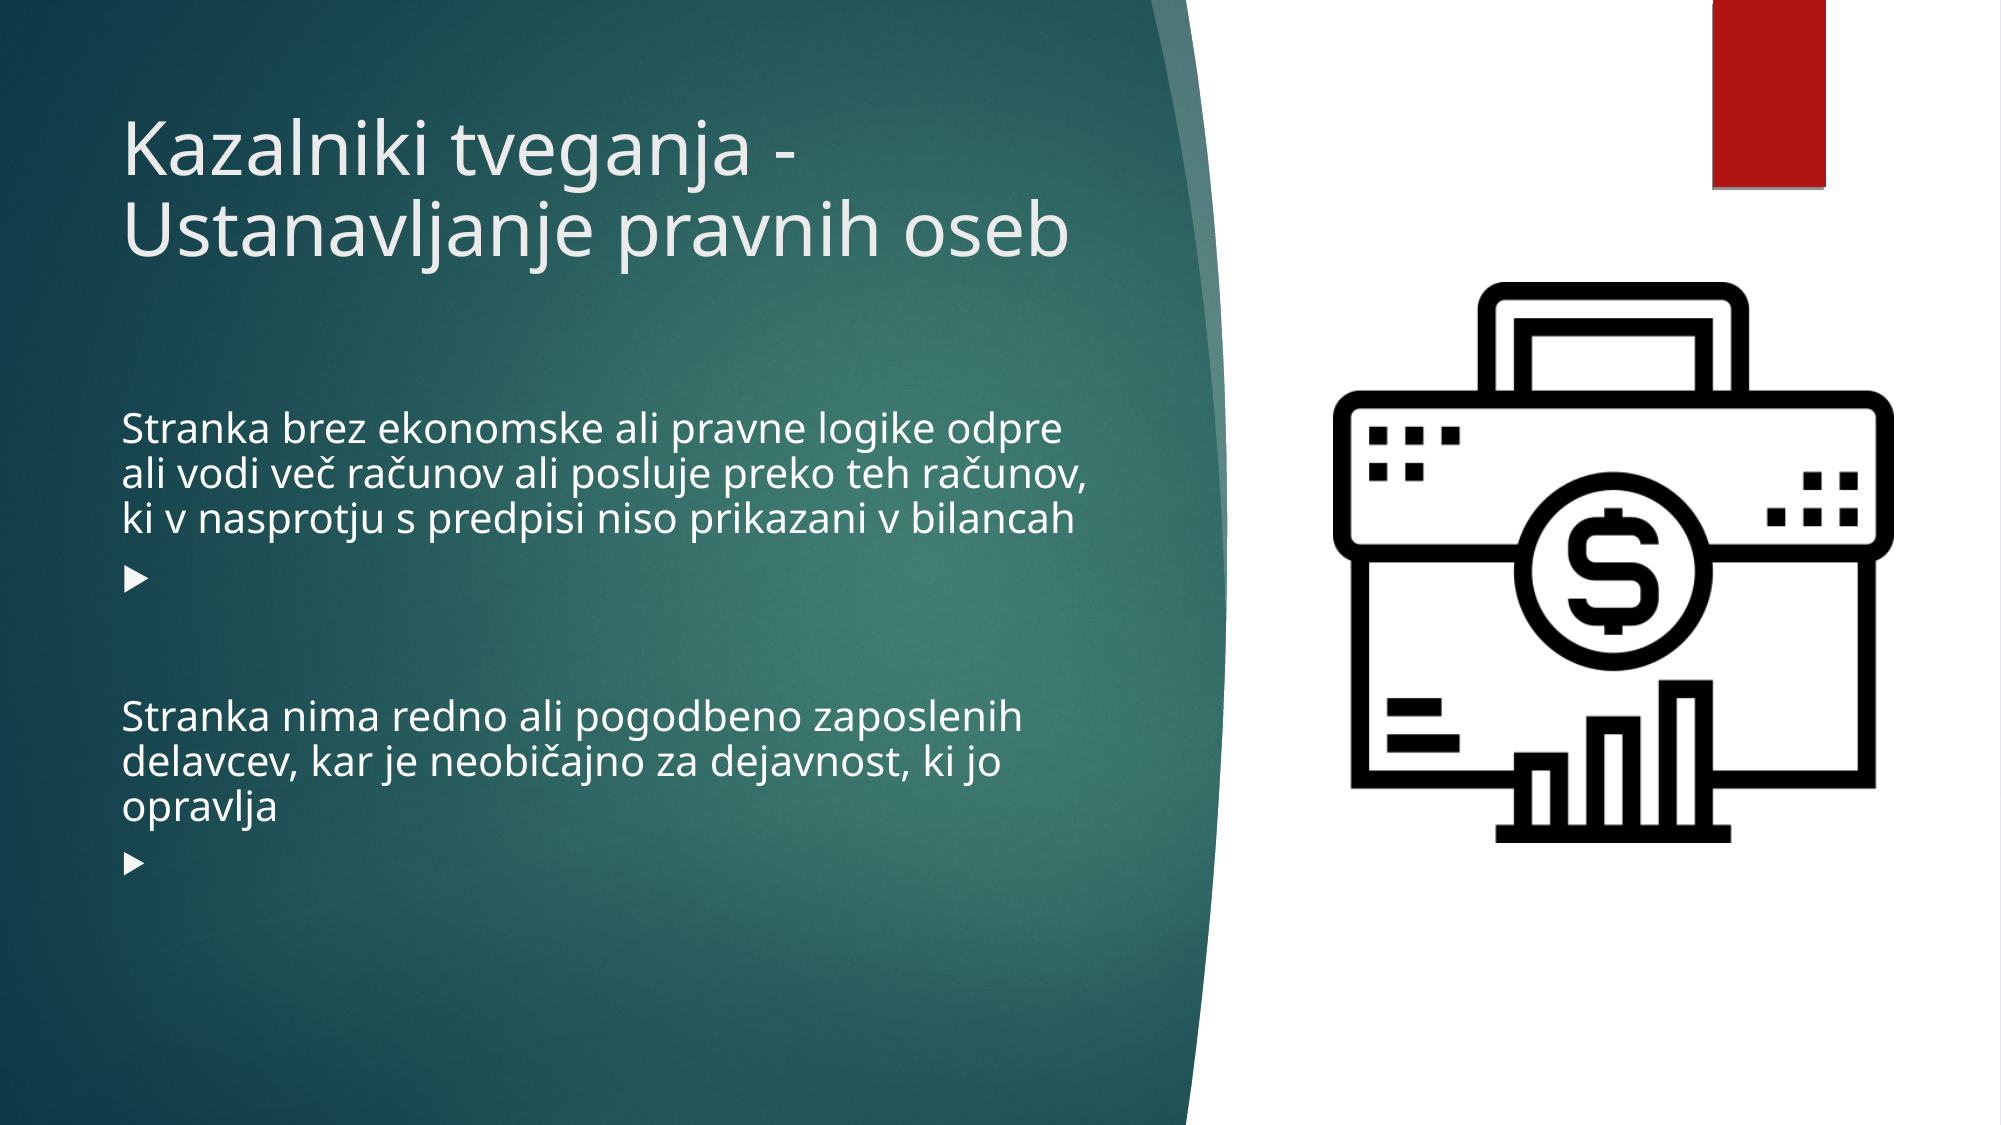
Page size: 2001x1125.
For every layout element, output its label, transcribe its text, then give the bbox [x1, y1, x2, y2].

title Kazalniki tveganja - Ustanavljanje pravnih oseb [106, 103, 1122, 370]
list Stranka brez ekonomske ali pravne logike odpre ali vodi več računov ali posluje preko teh računov, ki v nasprotju s predpisi niso prikazani v bilancah Stranka nima redno ali pogodbeno zaposlenih delavcev, kar je neobičajno za dejavnost, ki jo opravlja [106, 399, 1122, 1021]
text_box [0, 0, 2000, 1125]
picture [1333, 282, 1894, 843]
